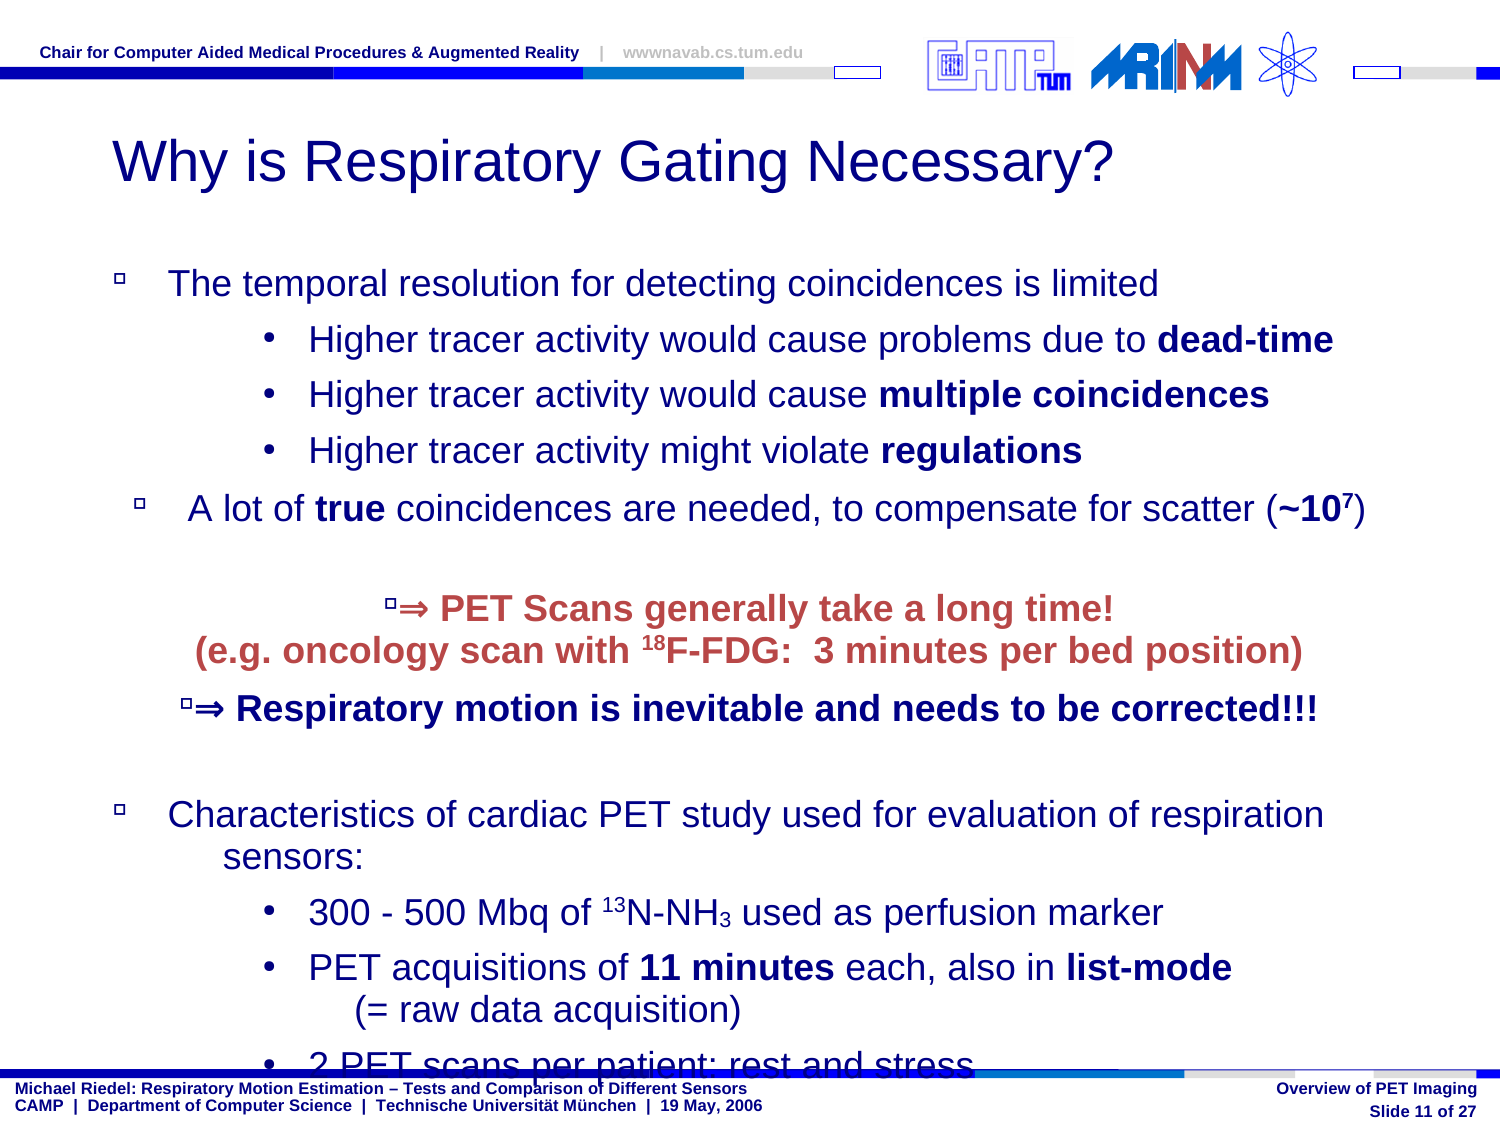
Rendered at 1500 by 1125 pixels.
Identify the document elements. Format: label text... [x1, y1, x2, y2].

text_box Overview of PET Imaging [1252, 1073, 1493, 1107]
title Why is Respiratory Gating Necessary? [112, 112, 1387, 262]
picture [1258, 31, 1317, 97]
list Characteristics of cardiac PET study used for evaluation of respiration sensors: 300 - 500 Mbq of 13N-NH3 used as perfusion marker PET acquisitions of 11 minutes each, also in list-mode (= raw data acquisition) 2 PET scans per patient: rest and stress [112, 793, 1426, 1096]
list The temporal resolution for detecting coincidences is limited Higher tracer activity would cause problems due to dead-time Higher tracer activity would cause multiple coincidences Higher tracer activity might violate regulations A lot of true coincidences are needed, to compensate for scatter (~107) ⇒ PET Scans generally take a long time! (e.g. oncology scan with 18F-FDG: 3 minutes per bed position) ⇒ Respiratory motion is inevitable and needs to be corrected!!! [112, 262, 1387, 733]
picture [923, 37, 1074, 95]
